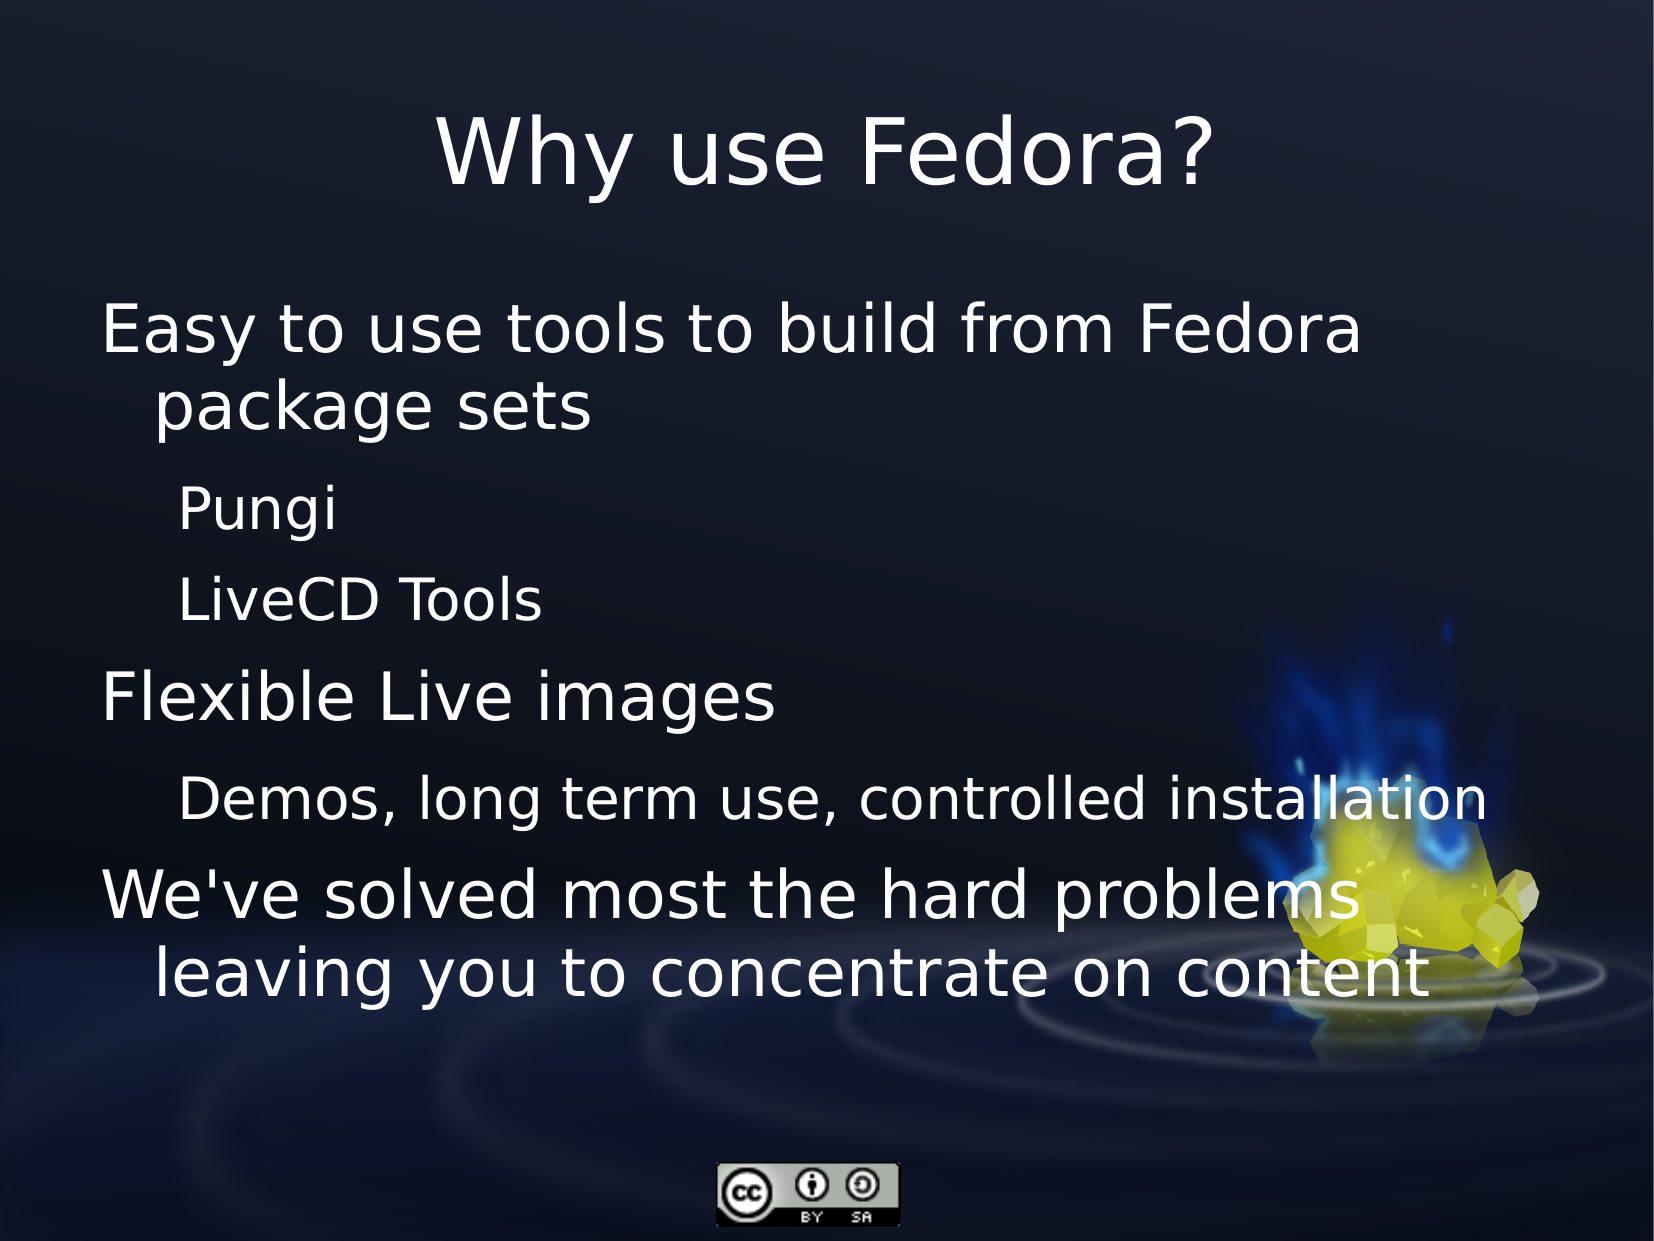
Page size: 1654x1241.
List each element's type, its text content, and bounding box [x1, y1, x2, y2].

picture [0, 0, 1654, 1241]
title Why use Fedora? [82, 49, 1571, 257]
list Easy to use tools to build from Fedora package sets Pungi LiveCD Tools Flexible Live images Demos, long term use, controlled installation We've solved most the hard problems leaving you to concentrate on content [82, 290, 1571, 1109]
